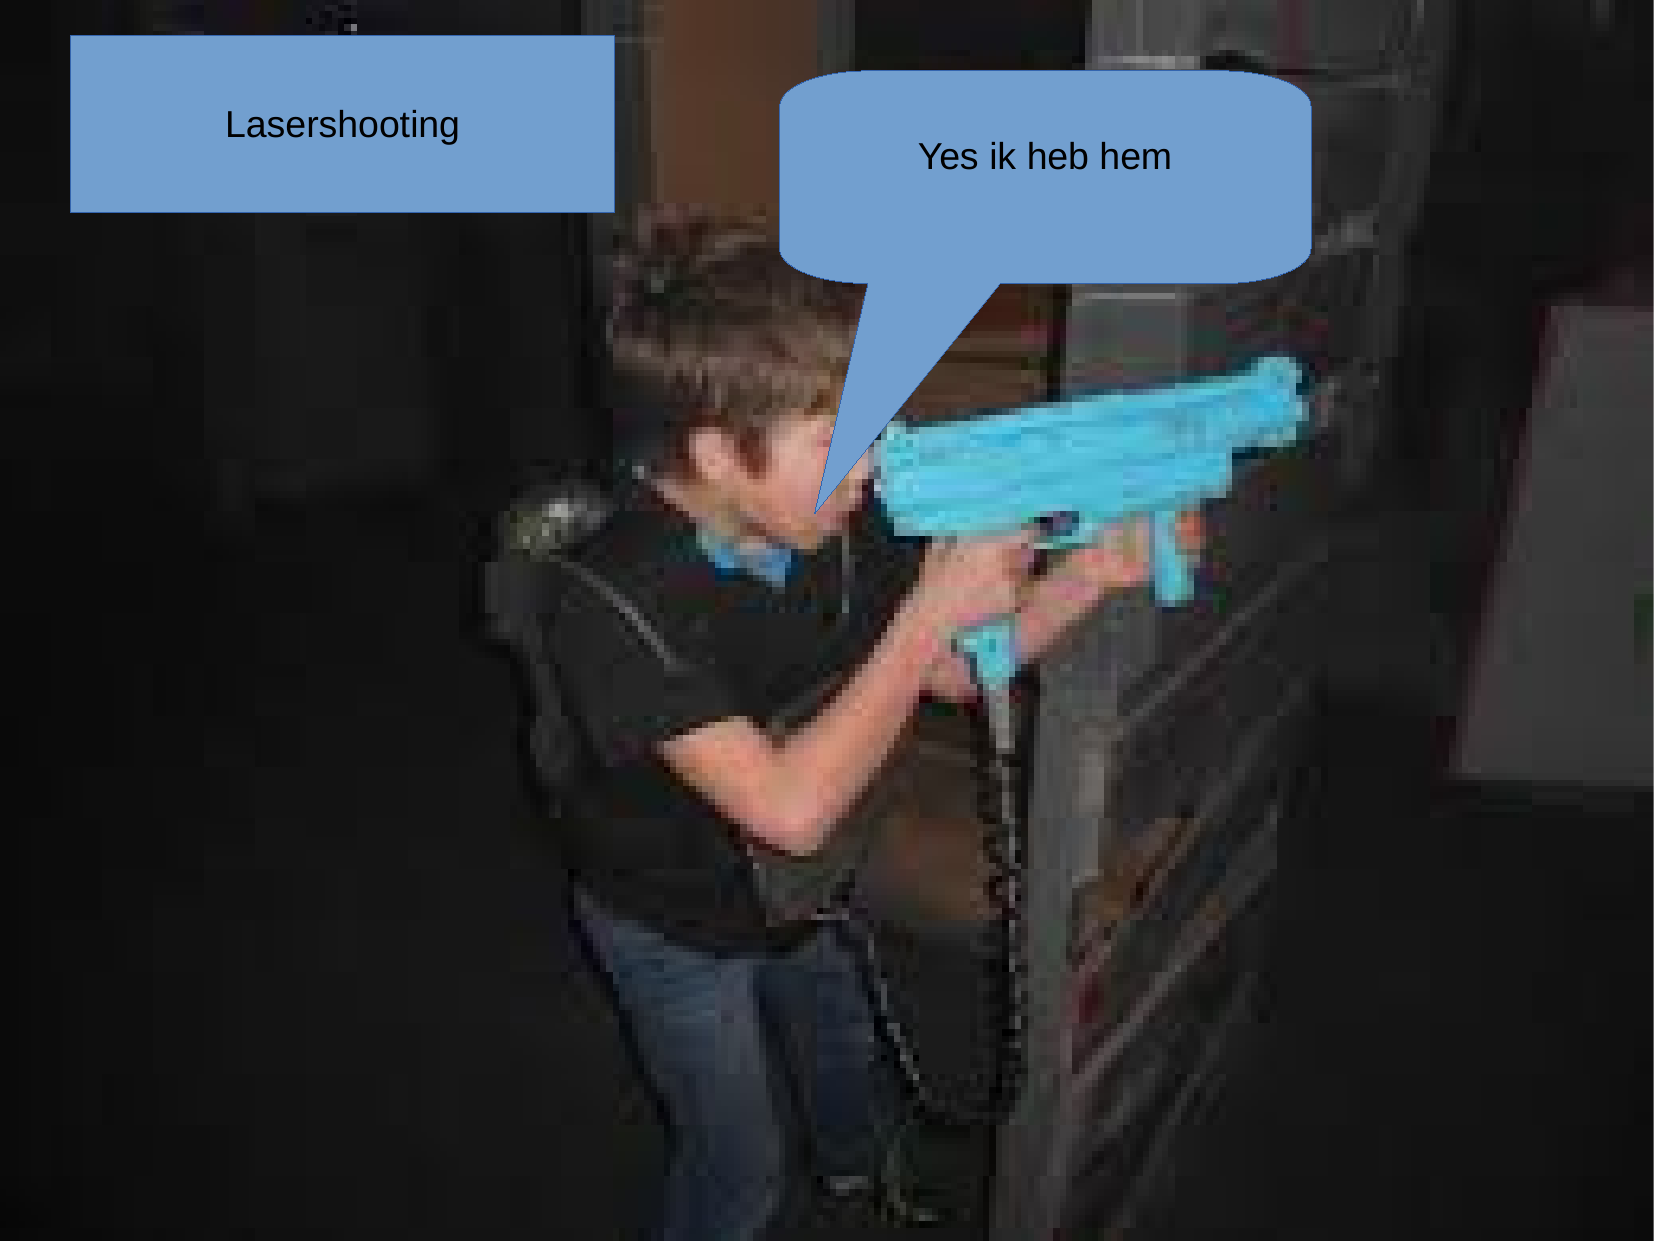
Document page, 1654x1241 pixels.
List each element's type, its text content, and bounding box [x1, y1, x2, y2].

text_box Lasershooting [70, 35, 615, 213]
picture [0, 0, 1654, 1241]
text_box Yes ik heb hem [779, 70, 1312, 514]
